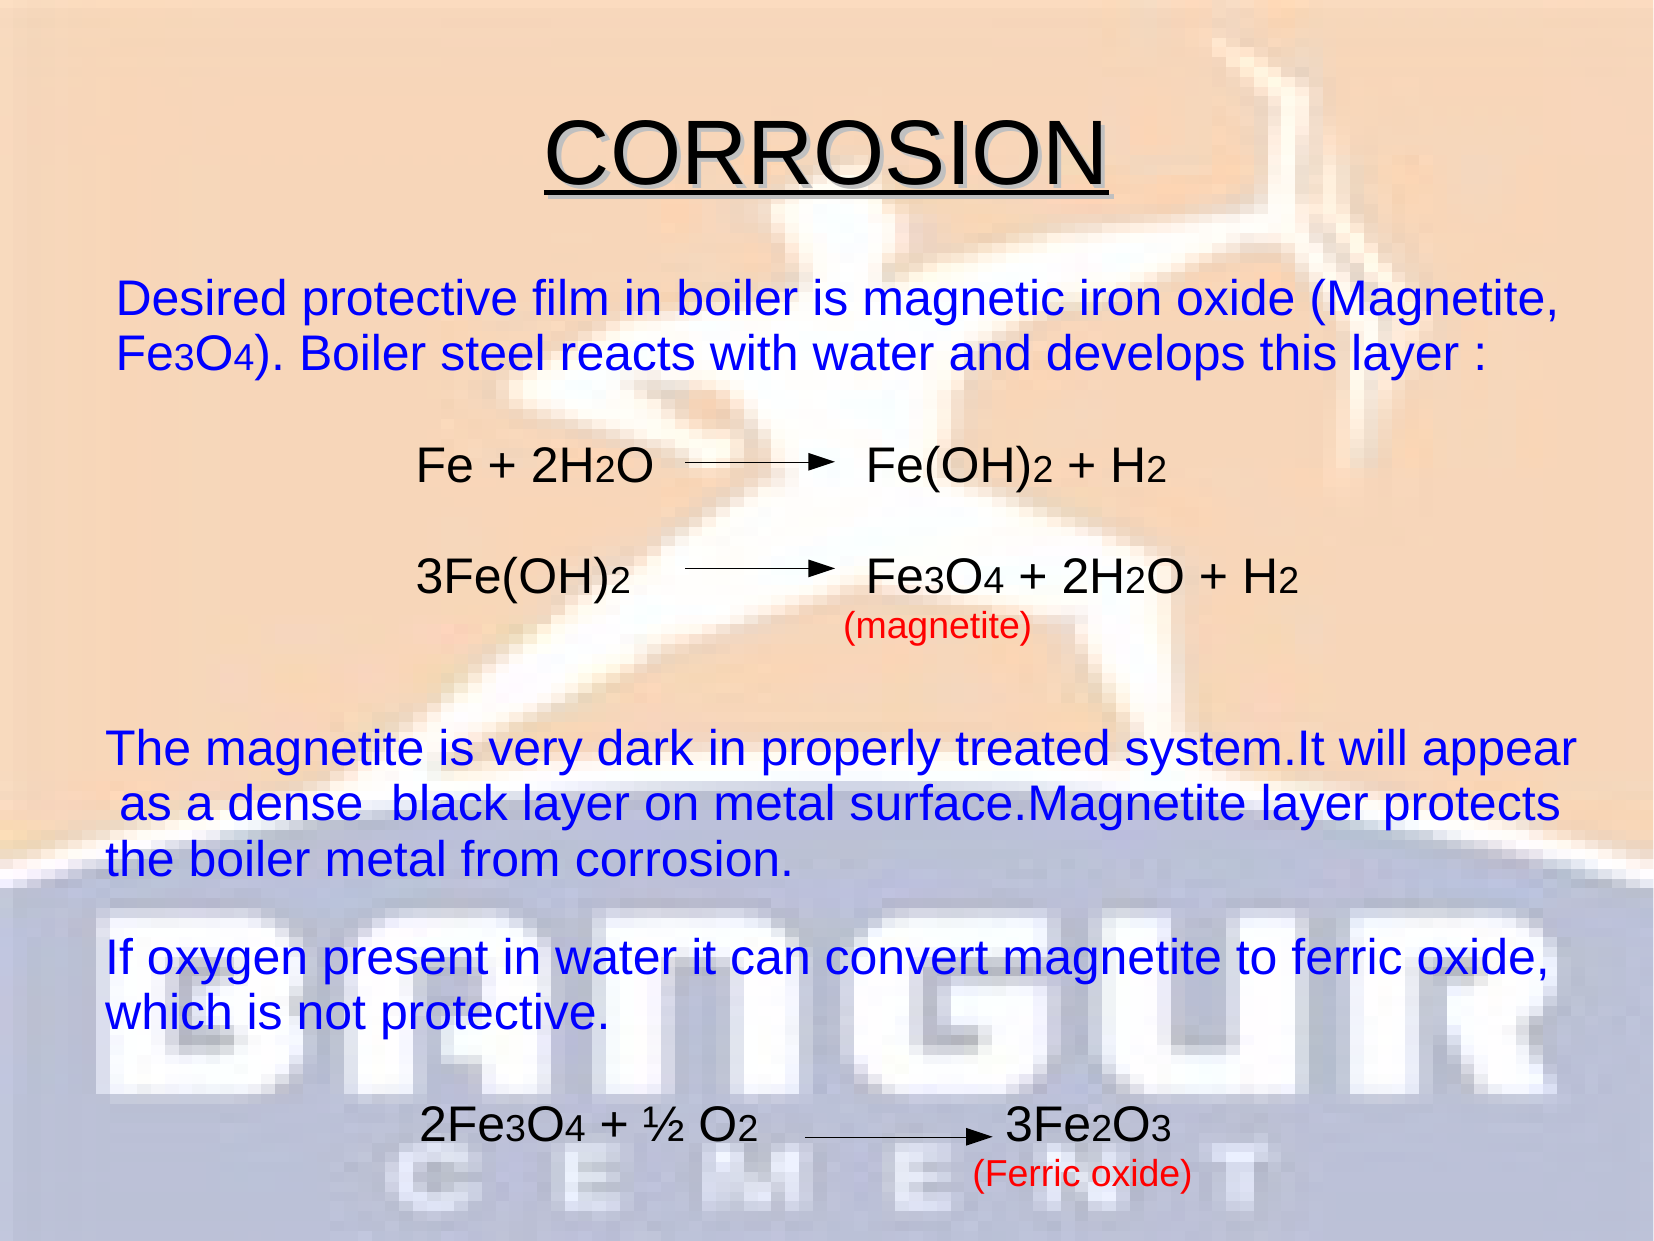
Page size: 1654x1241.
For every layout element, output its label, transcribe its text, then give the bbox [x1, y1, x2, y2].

text_box Desired protective film in boiler is magnetic iron oxide (Magnetite, Fe3O4). Boiler steel reacts with water and develops this layer : Fe + 2H2O Fe(OH)2 + H2 3Fe(OH)2 Fe3O4 + 2H2O + H2 (magnetite) [100, 262, 1576, 654]
picture [0, 0, 1654, 1241]
text_box The magnetite is very dark in properly treated system.It will appear as a dense black layer on metal surface.Magnetite layer protects the boiler metal from corrosion. If oxygen present in water it can convert magnetite to ferric oxide, which is not protective. 2Fe3O4 + ½ O2 3Fe2O3 (Ferric oxide) [90, 712, 1594, 1241]
title CORROSION [82, 49, 1571, 257]
